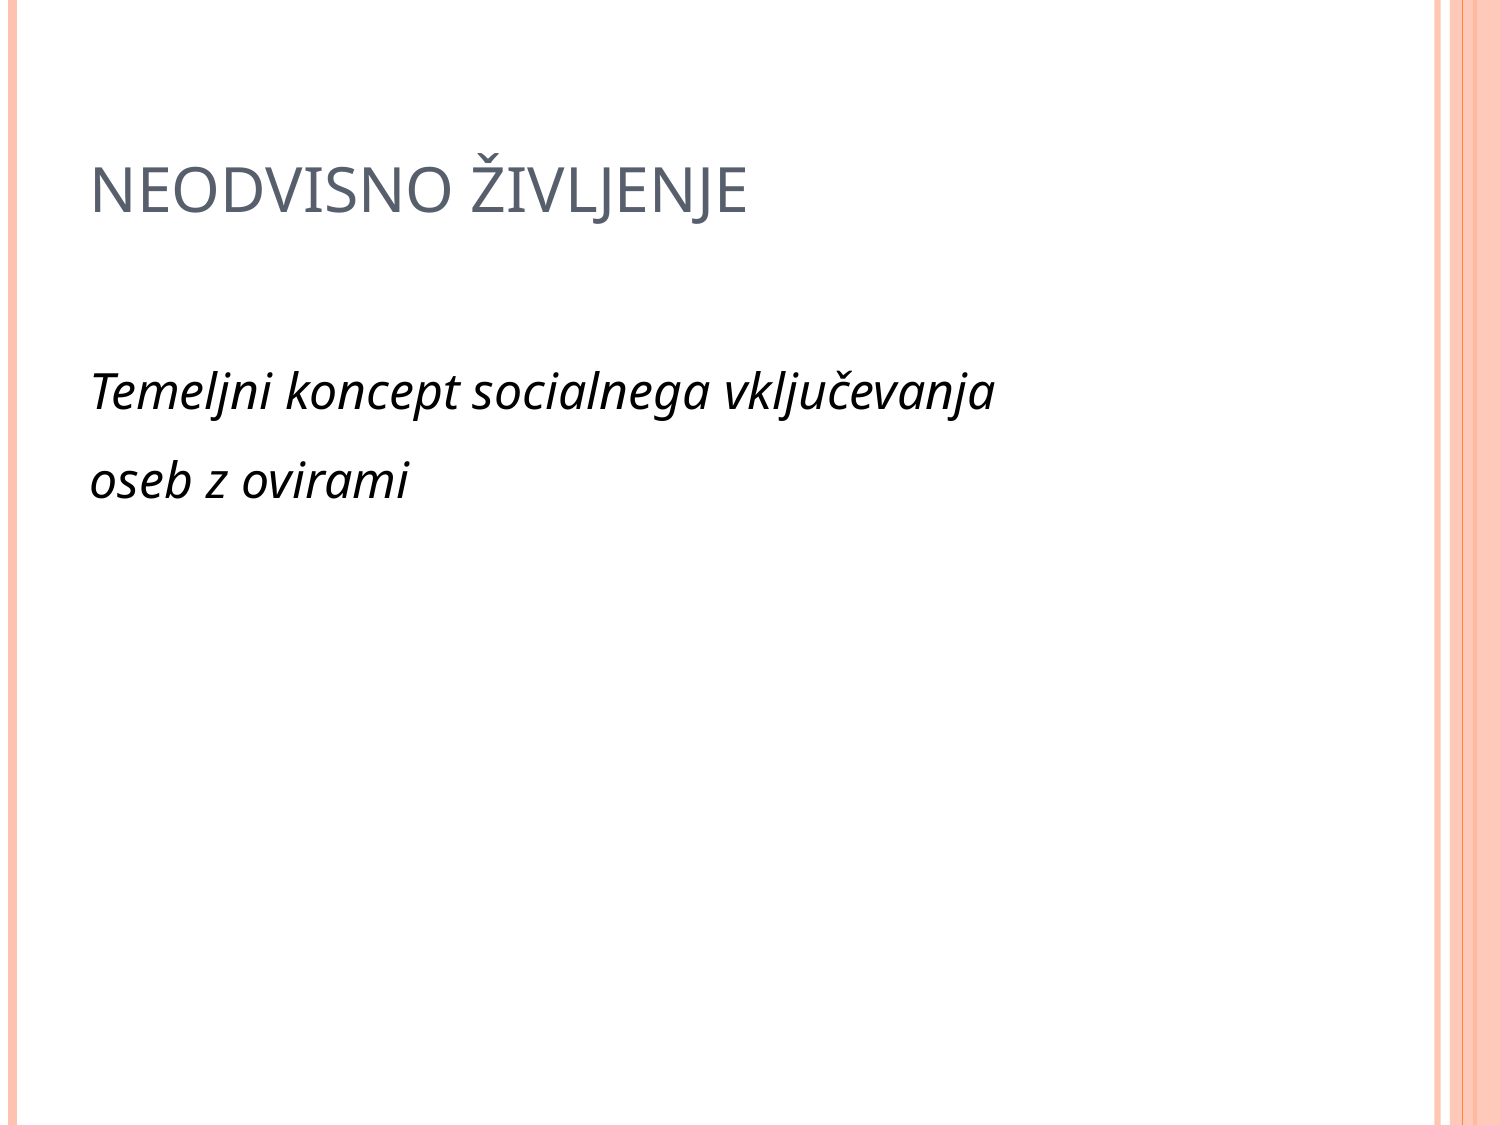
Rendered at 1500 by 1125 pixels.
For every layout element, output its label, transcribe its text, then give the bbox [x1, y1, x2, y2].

list Temeljni koncept socialnega vključevanja oseb z ovirami [75, 262, 1300, 1062]
title NEODVISNO ŽIVLJENJE [75, 45, 1300, 233]
